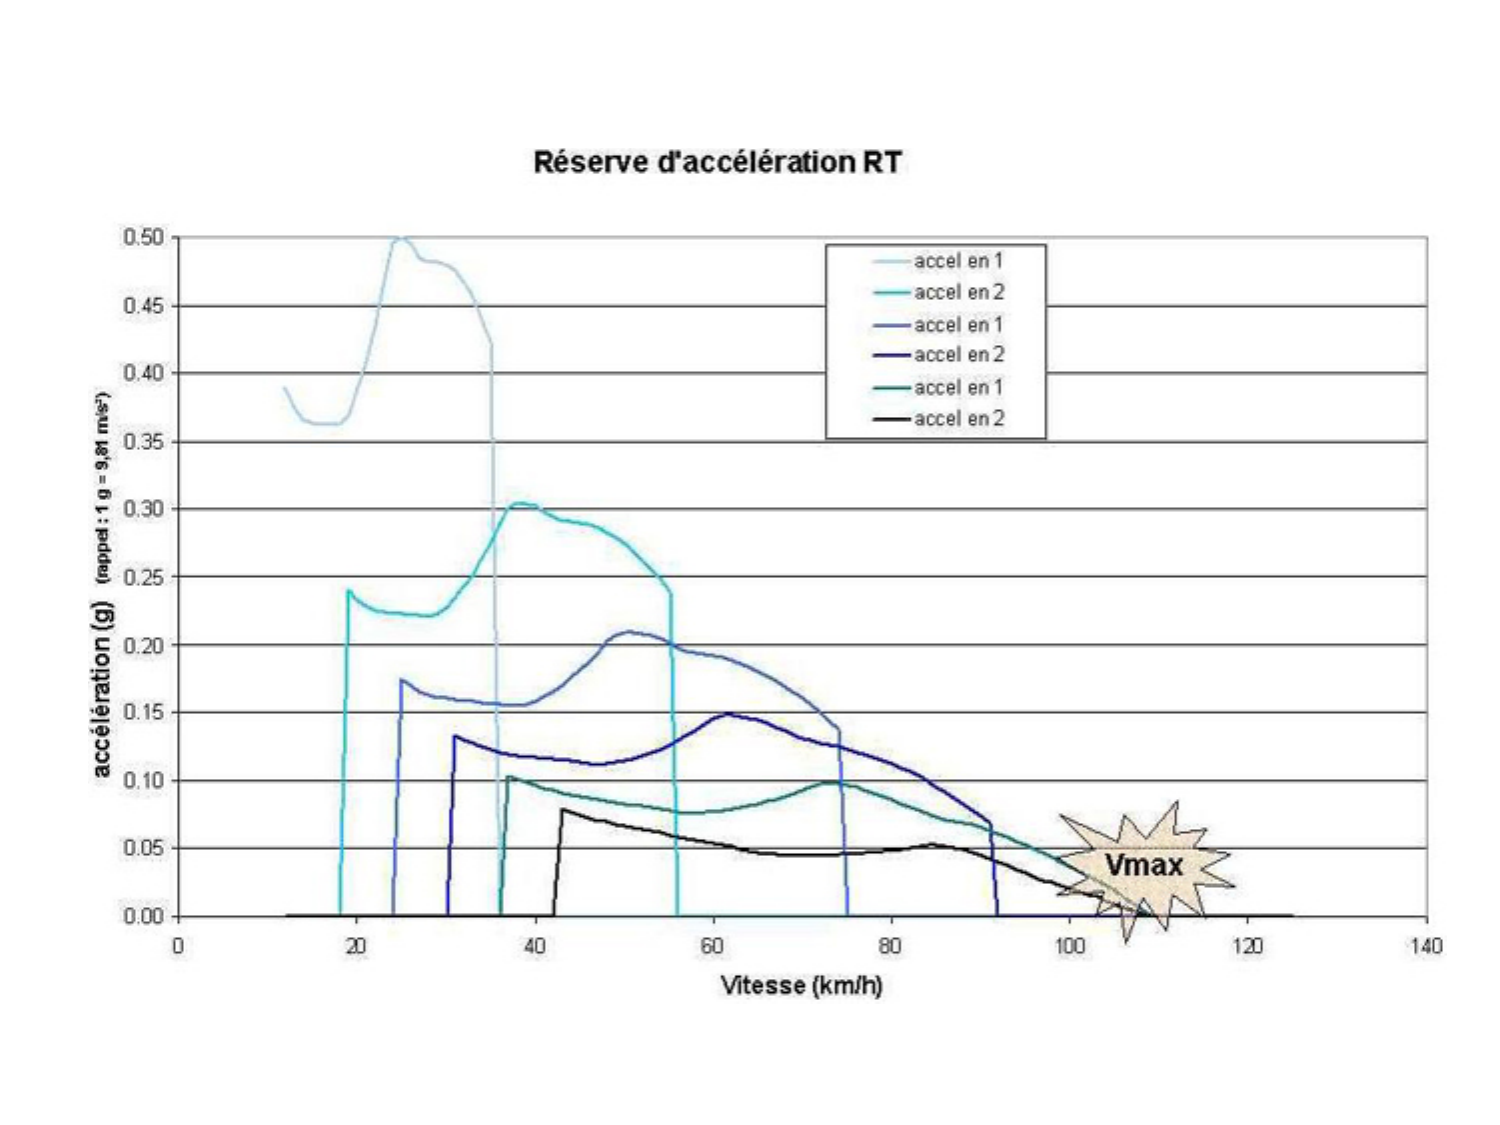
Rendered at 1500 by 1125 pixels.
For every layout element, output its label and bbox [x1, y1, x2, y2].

text_box [88, 148, 1447, 1004]
